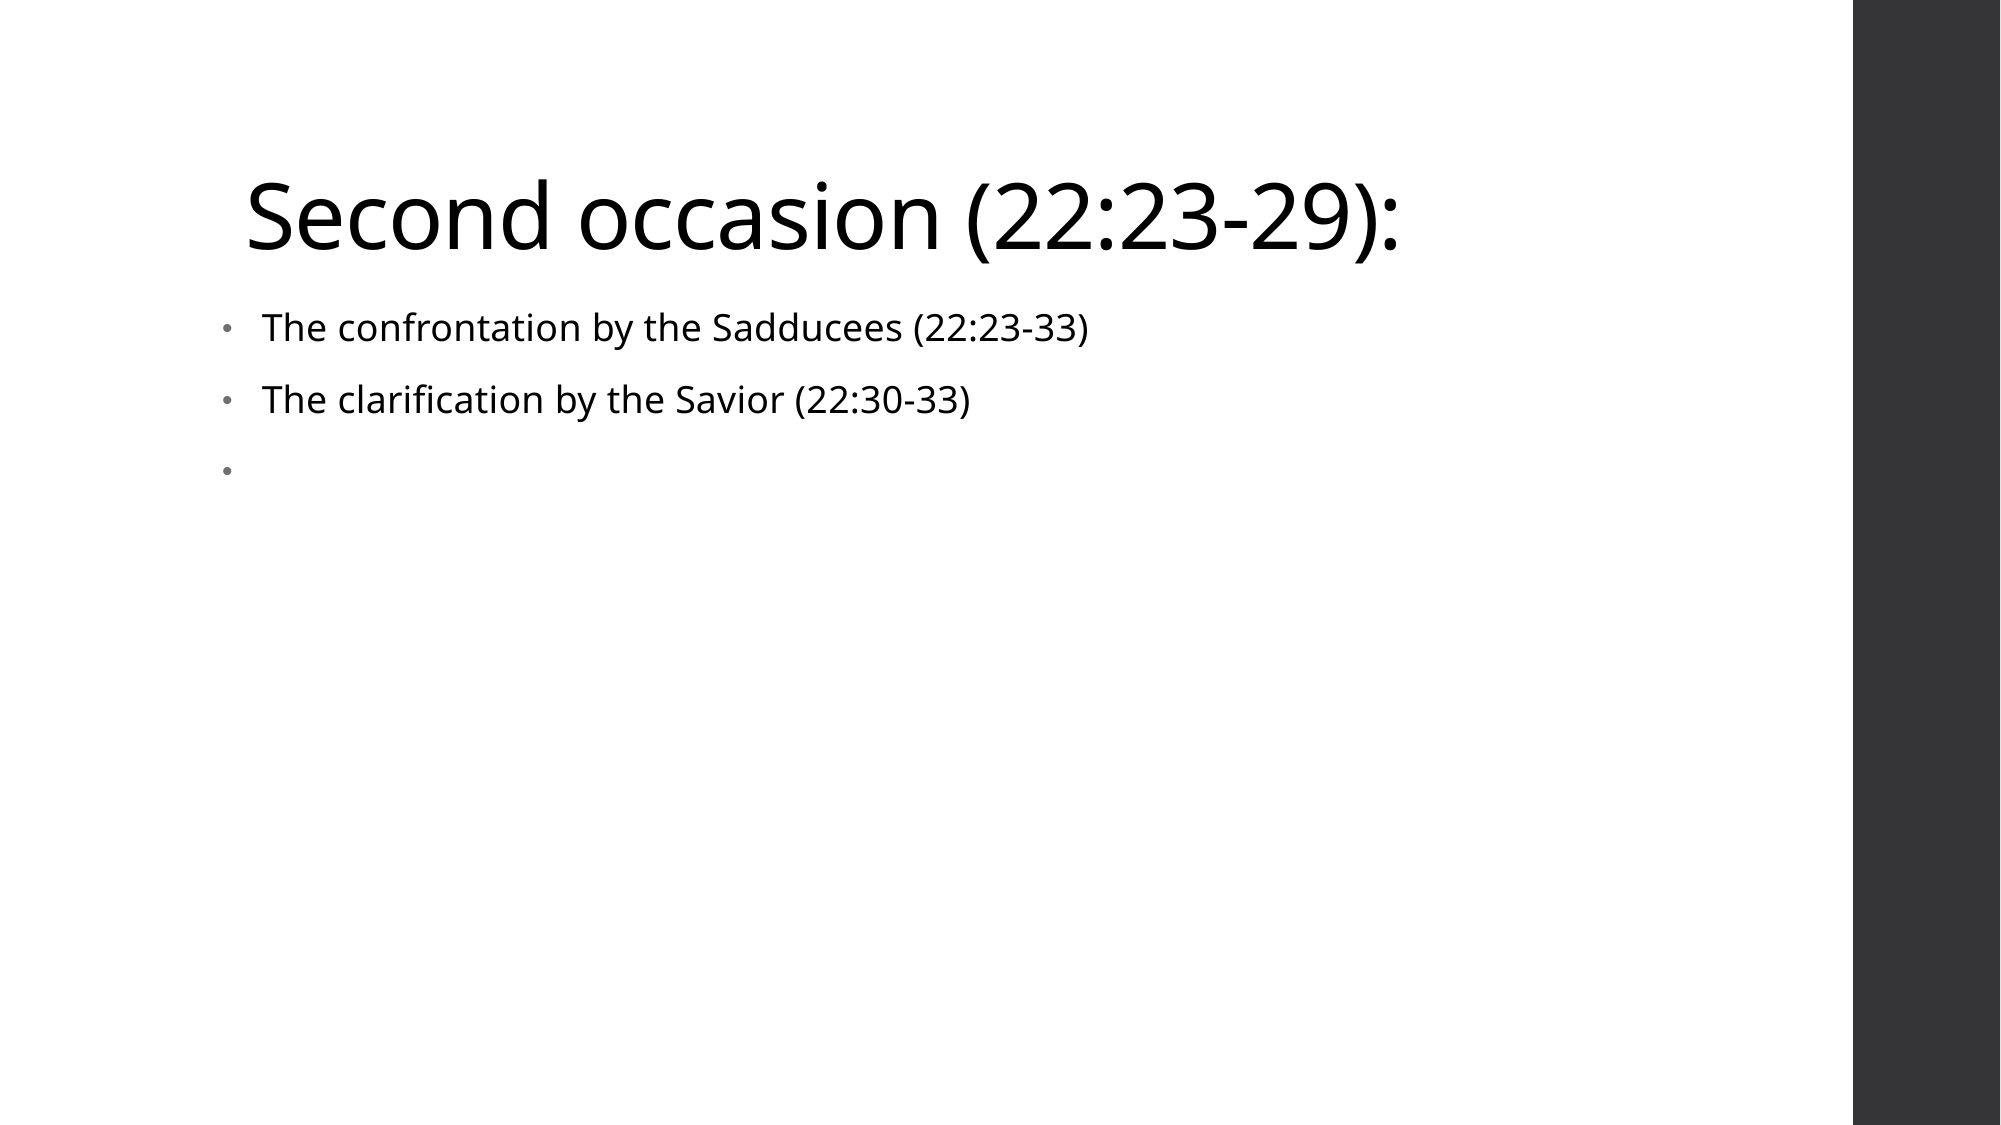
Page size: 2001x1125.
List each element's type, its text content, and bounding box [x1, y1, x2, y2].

title Second occasion (22:23-29): [206, 60, 1797, 278]
list The confrontation by the Sadducees (22:23-33) The clarification by the Savior (22:30-33) [206, 299, 1617, 1014]
